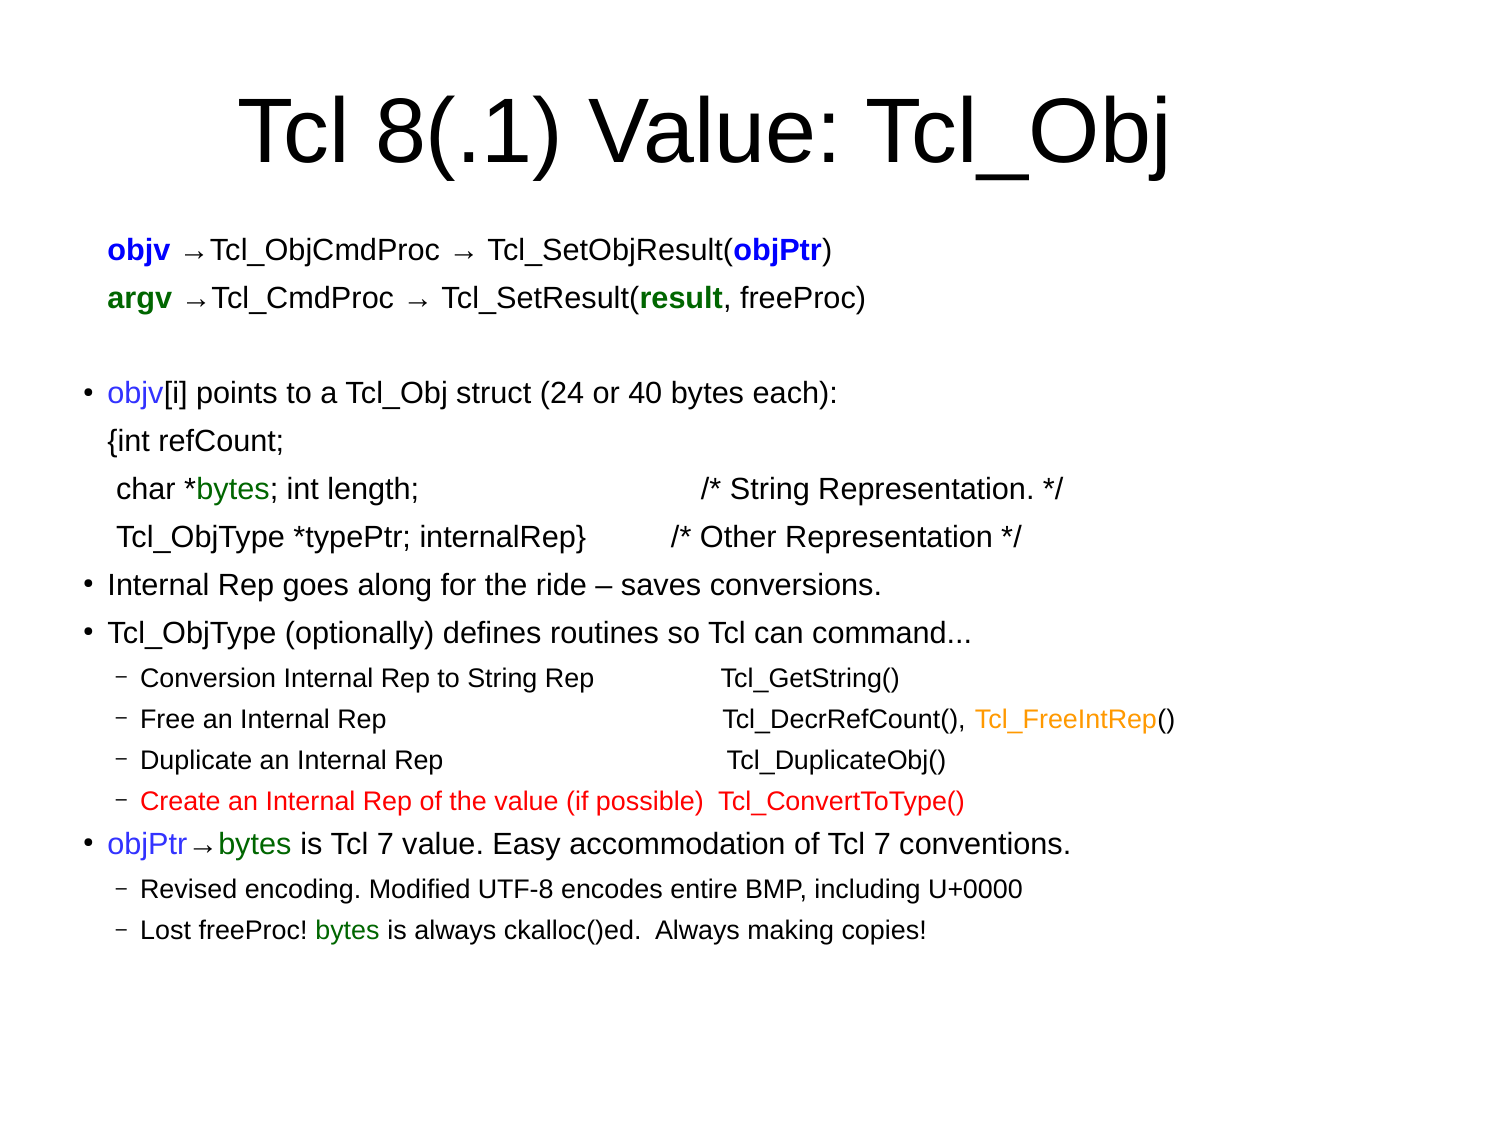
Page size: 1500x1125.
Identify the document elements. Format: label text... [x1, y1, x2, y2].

list objv →Tcl_ObjCmdProc → Tcl_SetObjResult(objPtr) argv →Tcl_CmdProc → Tcl_SetResult(result, freeProc) objv[i] points to a Tcl_Obj struct (24 or 40 bytes each): {int refCount; char *bytes; int length; /* String Representation. */ Tcl_ObjType *typePtr; internalRep} /* Other Representation */ Internal Rep goes along for the ride – saves conversions. Tcl_ObjType (optionally) defines routines so Tcl can command... Conversion Internal Rep to String Rep Tcl_GetString() Free an Internal Rep Tcl_DecrRefCount(), Tcl_FreeIntRep() Duplicate an Internal Rep Tcl_DuplicateObj() Create an Internal Rep of the value (if possible) Tcl_ConvertToType() objPtr→bytes is Tcl 7 value. Easy accommodation of Tcl 7 conventions. Revised encoding. Modified UTF-8 encodes entire BMP, including U+0000 Lost freeProc! bytes is always ckalloc()ed. Always making copies! [75, 232, 1426, 1096]
title Tcl 8(.1) Value: Tcl_Obj [30, 37, 1381, 225]
